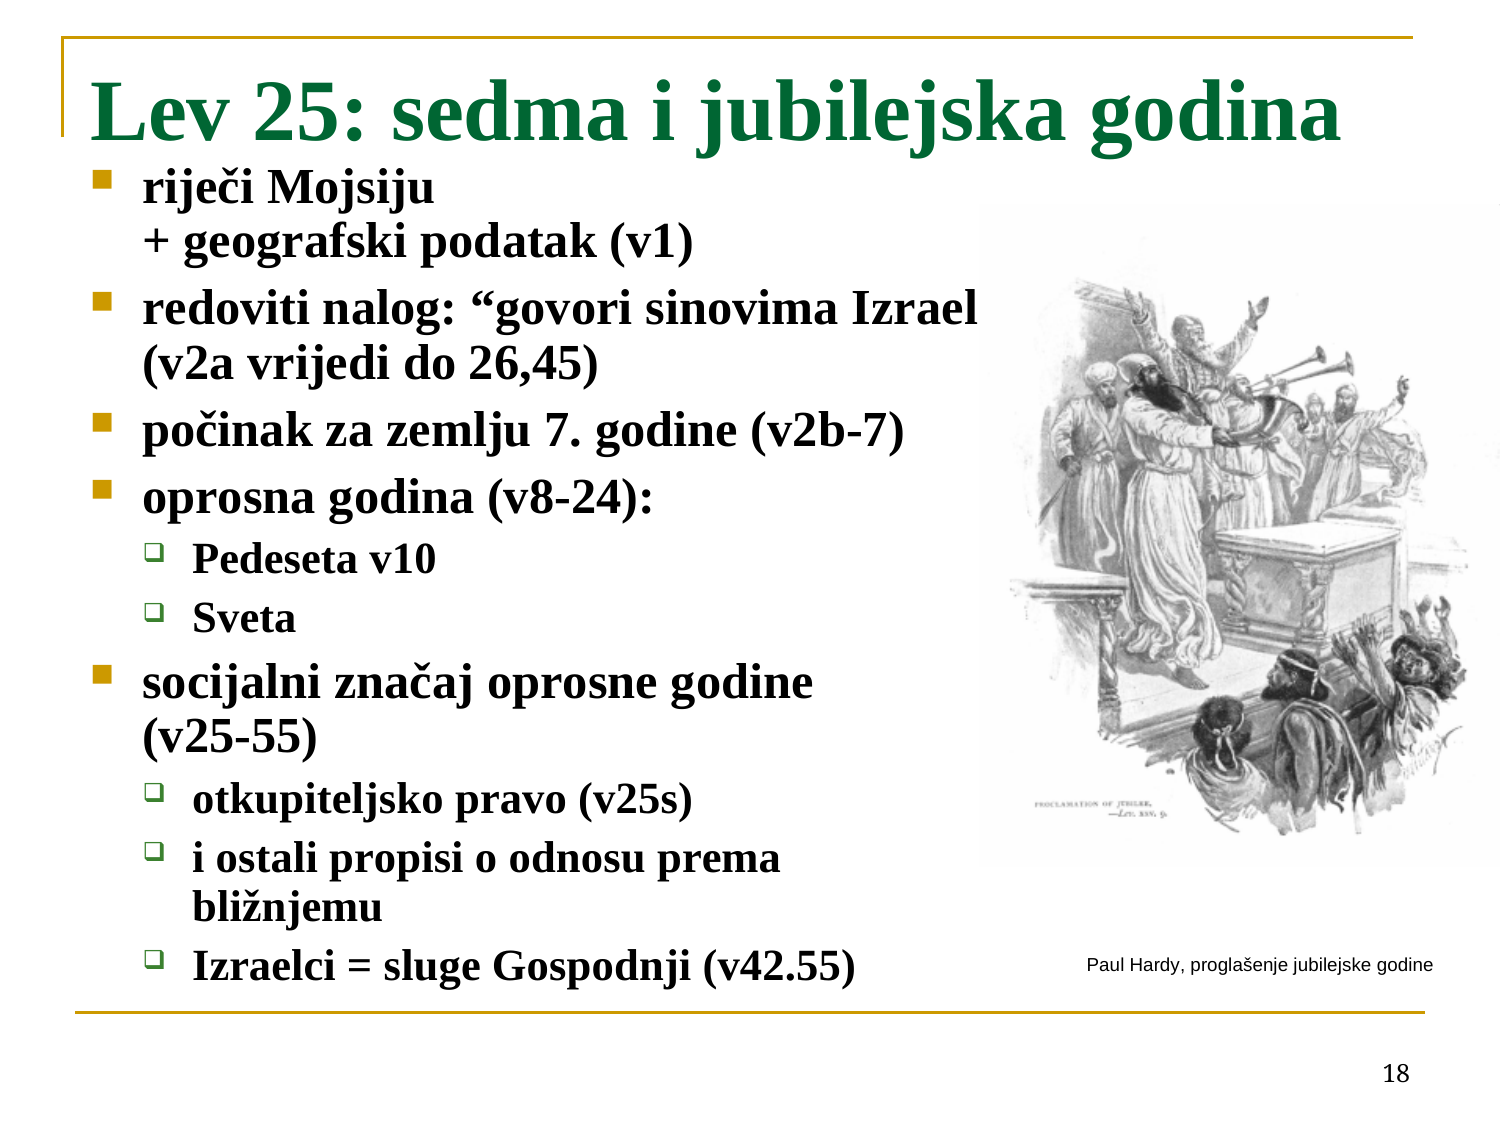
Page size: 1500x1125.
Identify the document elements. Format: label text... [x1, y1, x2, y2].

text_box Paul Hardy, proglašenje jubilejske godine [1071, 945, 1474, 984]
list riječi Mojsiju + geografski podatak (v1) redoviti nalog: “govori sinovima Izraelovim” (v2a vrijedi do 26,45) počinak za zemlju 7. godine (v2b-7) oprosna godina (v8-24): Pedeseta v10 Sveta socijalni značaj oprosne godine (v25-55) otkupiteljsko pravo (v25s) i ostali propisi o odnosu prema bližnjemu Izraelci = sluge Gospodnji (v42.55) [74, 152, 1143, 1006]
text_box <number> [1074, 1024, 1426, 1100]
title Lev 25: sedma i jubilejska godina [75, 45, 1426, 204]
picture [979, 204, 1500, 867]
